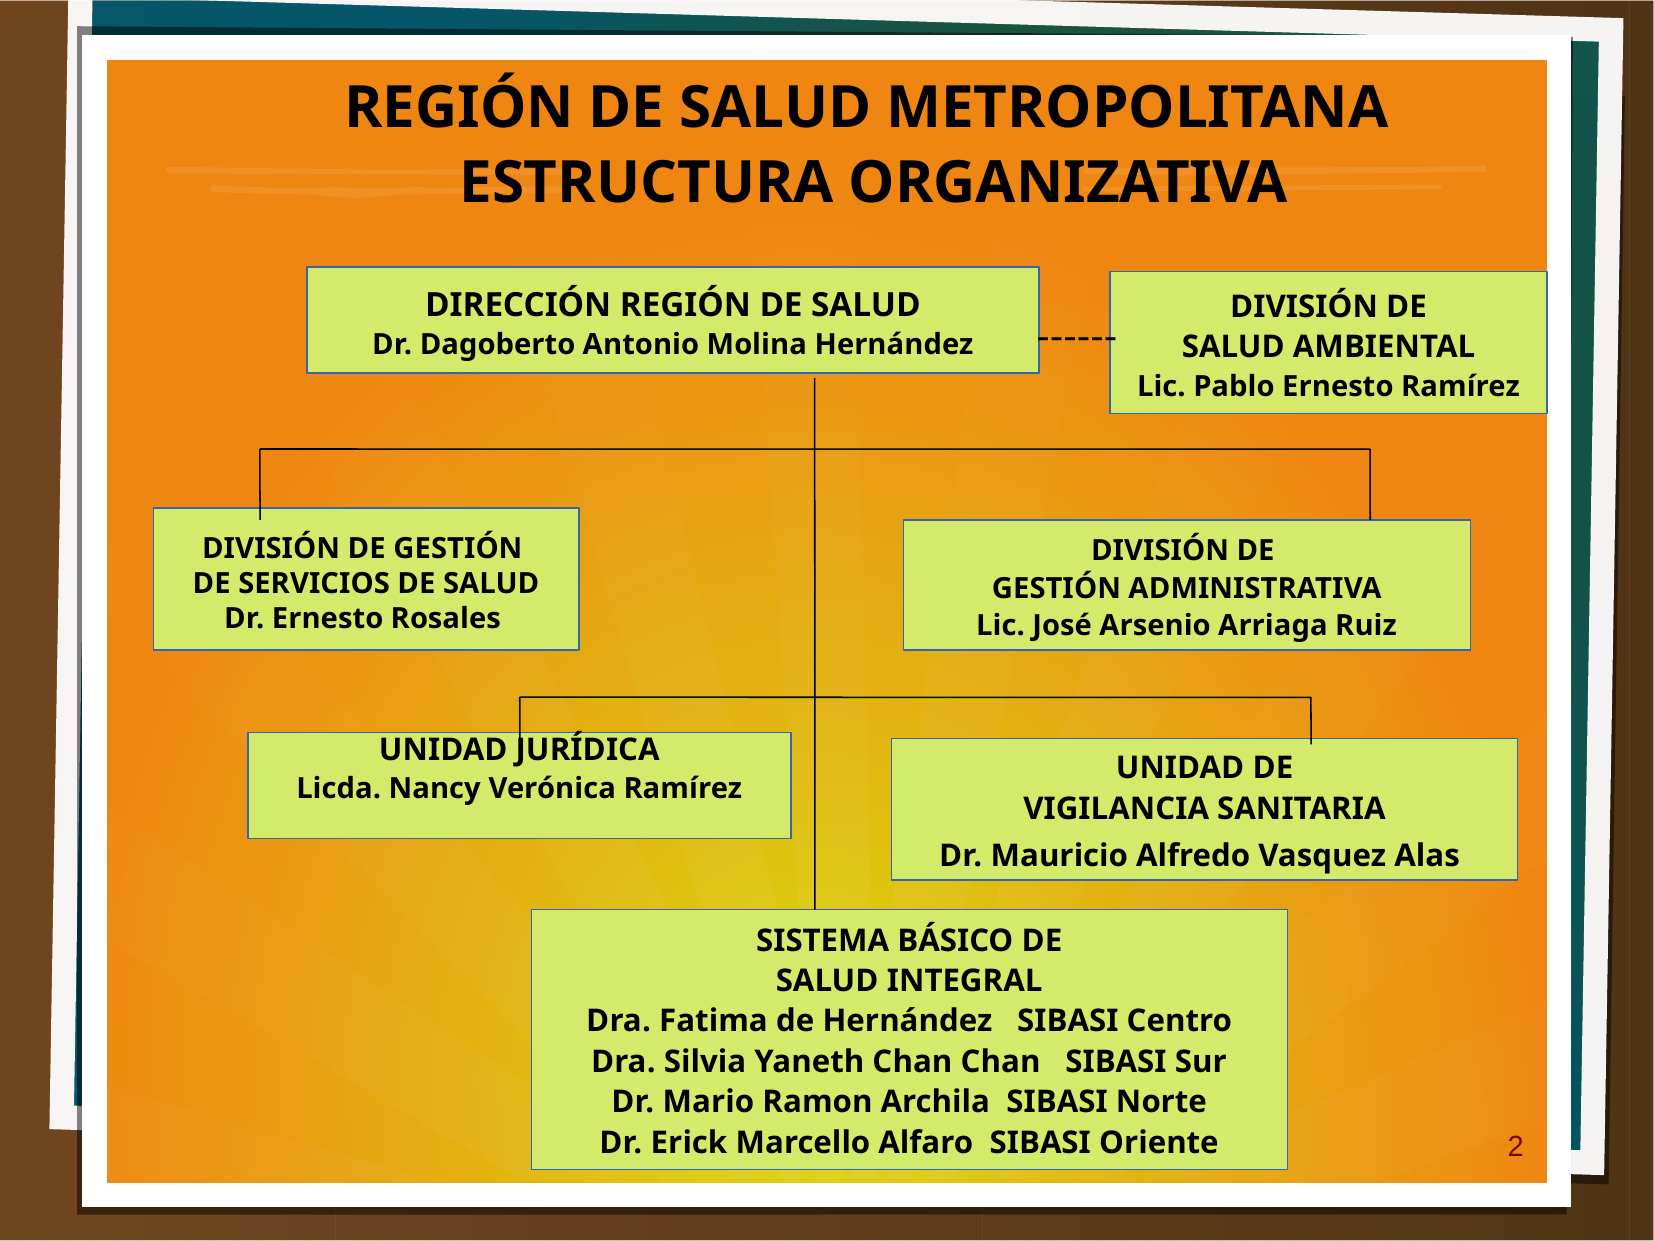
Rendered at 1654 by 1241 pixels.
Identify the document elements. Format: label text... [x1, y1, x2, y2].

text_box ------ [1021, 307, 1140, 366]
text_box DIVISIÓN DE GESTIÓN ADMINISTRATIVA Lic. José Arsenio Arriaga Ruiz [903, 520, 1471, 650]
title REGIÓN DE SALUD METROPOLITANA ESTRUCTURA ORGANIZATIVA [129, 35, 1618, 243]
text_box UNIDAD JURÍDICA Licda. Nancy Verónica Ramírez [247, 732, 792, 839]
text_box DIVISIÓN DE GESTIÓN DE SERVICIOS DE SALUD Dr. Ernesto Rosales [153, 508, 579, 650]
text_box SISTEMA BÁSICO DE SALUD INTEGRAL Dra. Fatima de Hernández SIBASI Centro Dra. Silvia Yaneth Chan Chan SIBASI Sur Dr. Mario Ramon Archila SIBASI Norte Dr. Erick Marcello Alfaro SIBASI Oriente [531, 909, 1288, 1170]
text_box UNIDAD DE VIGILANCIA SANITARIA Dr. Mauricio Alfredo Vasquez Alas [891, 738, 1518, 880]
text_box DIRECCIÓN REGIÓN DE SALUD Dr. Dagoberto Antonio Molina Hernández [307, 266, 1040, 374]
text_box DIVISIÓN DE SALUD AMBIENTAL Lic. Pablo Ernesto Ramírez [1110, 271, 1548, 414]
